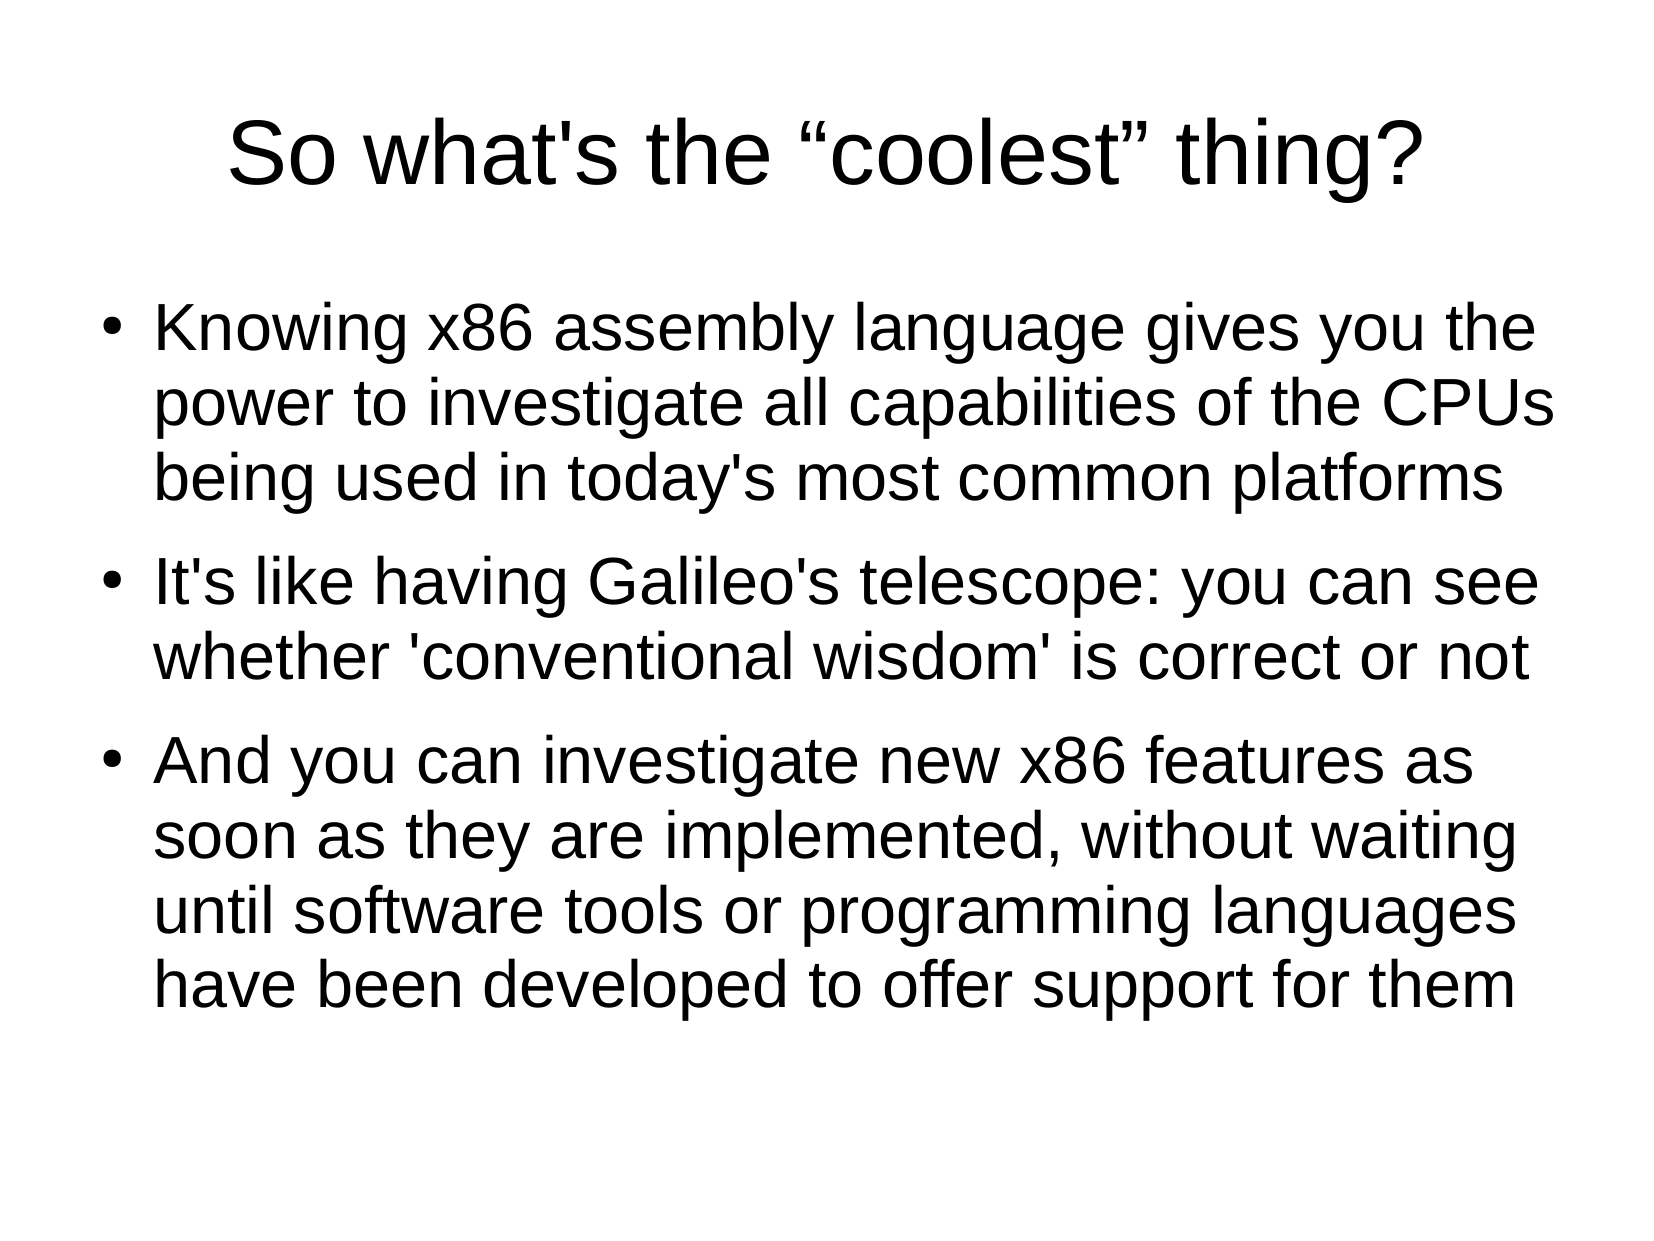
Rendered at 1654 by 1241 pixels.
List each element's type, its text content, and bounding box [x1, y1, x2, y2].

list Knowing x86 assembly language gives you the power to investigate all capabilities of the CPUs being used in today's most common platforms It's like having Galileo's telescope: you can see whether 'conventional wisdom' is correct or not And you can investigate new x86 features as soon as they are implemented, without waiting until software tools or programming languages have been developed to offer support for them [82, 290, 1571, 1097]
title So what's the “coolest” thing? [82, 49, 1571, 257]
